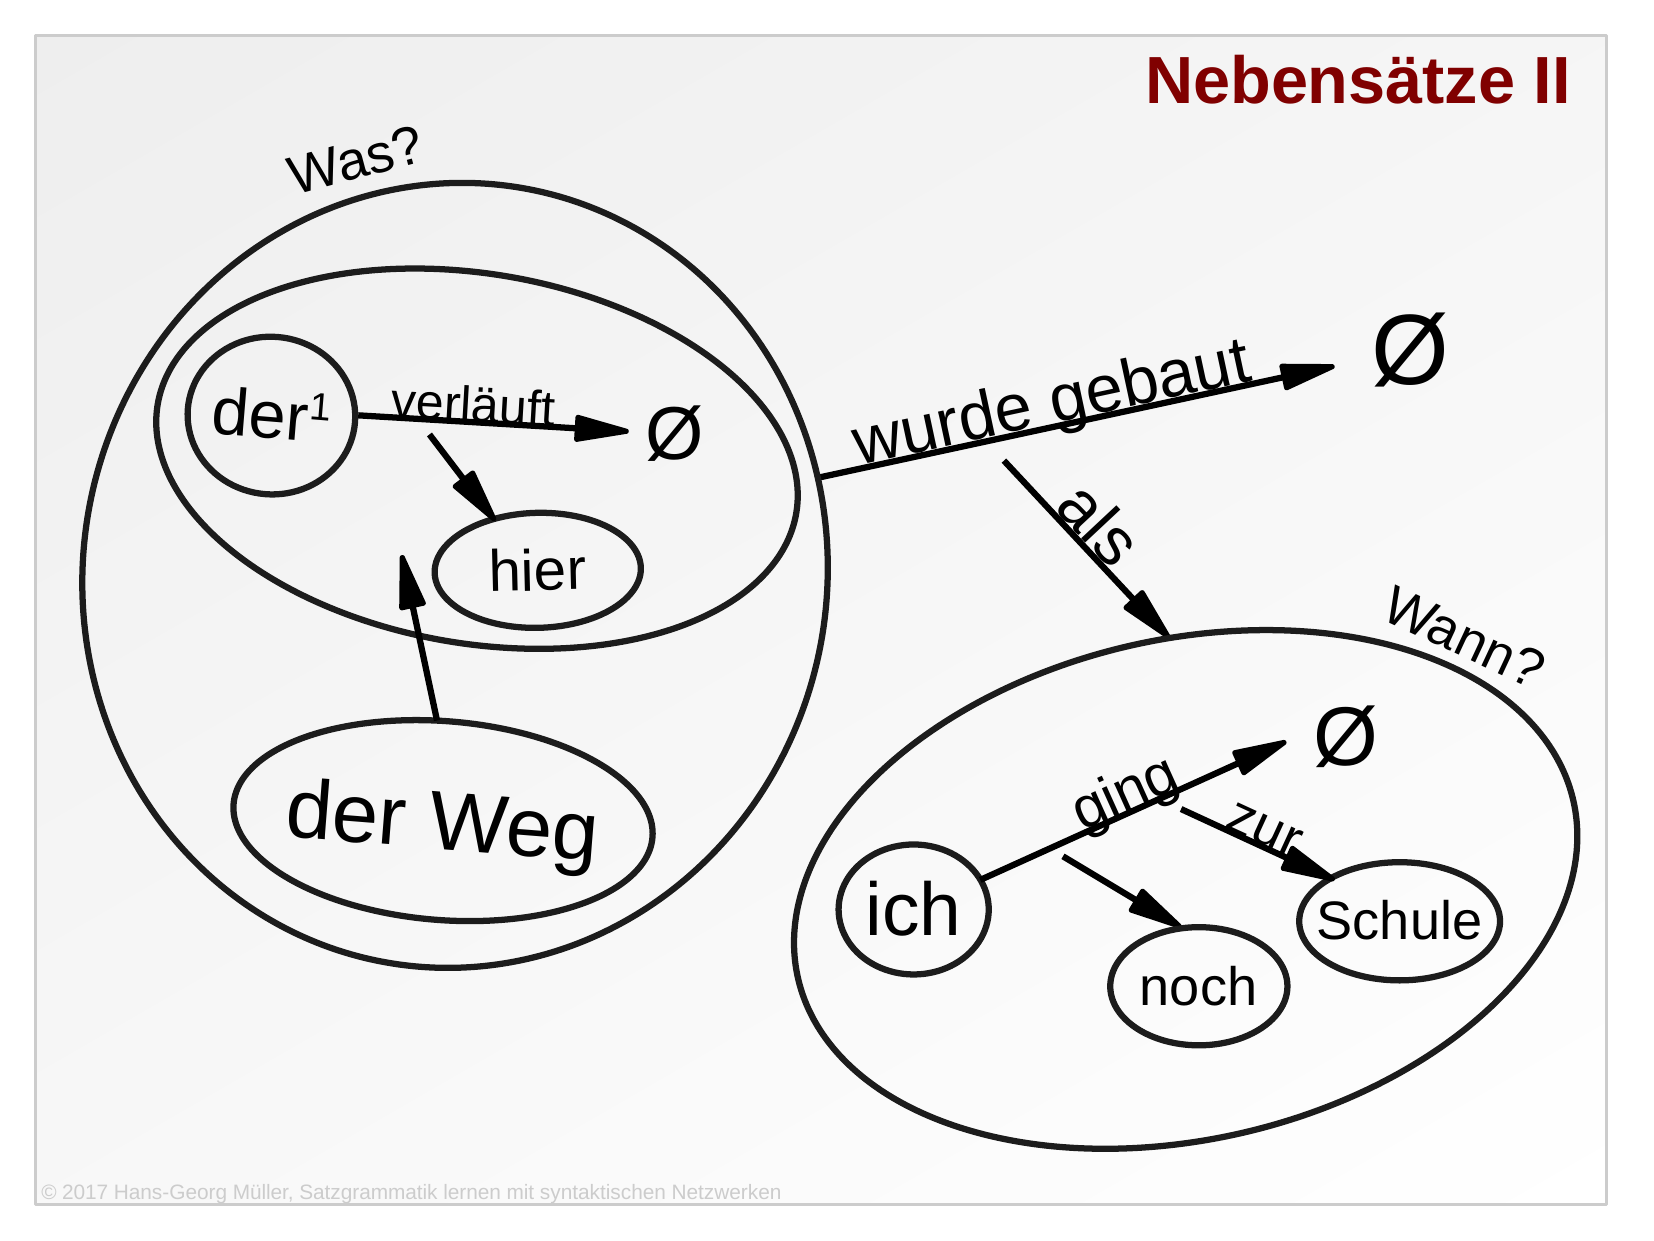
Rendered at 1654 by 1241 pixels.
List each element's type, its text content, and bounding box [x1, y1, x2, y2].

text_box hier [434, 512, 641, 628]
text_box noch [1110, 927, 1288, 1046]
text_box Ø [1357, 286, 1465, 414]
text_box Wann? [1328, 561, 1592, 787]
text_box Was? [265, 94, 477, 224]
text_box der Weg [233, 720, 653, 922]
text_box ich [838, 844, 989, 975]
text_box Was? [289, 187, 491, 285]
title Nebensätze II [479, 187, 526, 193]
text_box der1 [187, 336, 356, 495]
text_box Schule [1299, 862, 1501, 981]
text_box Ø [630, 384, 738, 511]
text_box Ø [1299, 682, 1407, 810]
title Nebensätze II [82, 43, 1572, 193]
